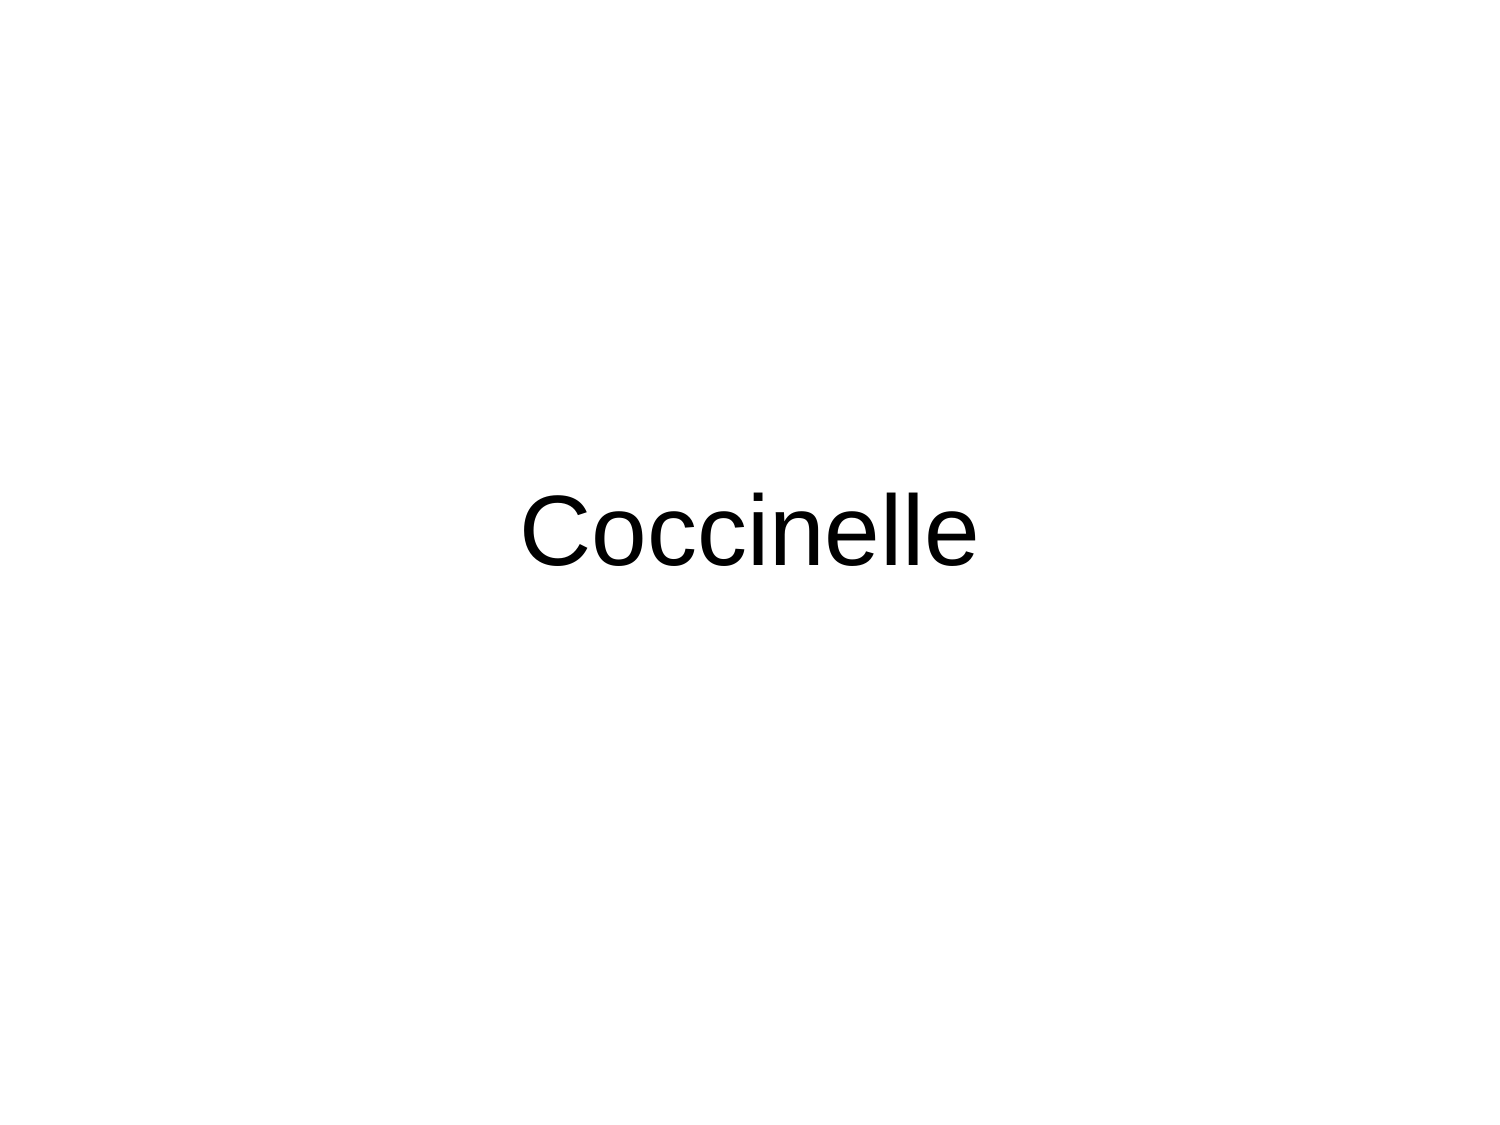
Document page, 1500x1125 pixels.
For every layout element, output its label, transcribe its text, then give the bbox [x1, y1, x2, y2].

title Coccinelle [112, 437, 1388, 625]
